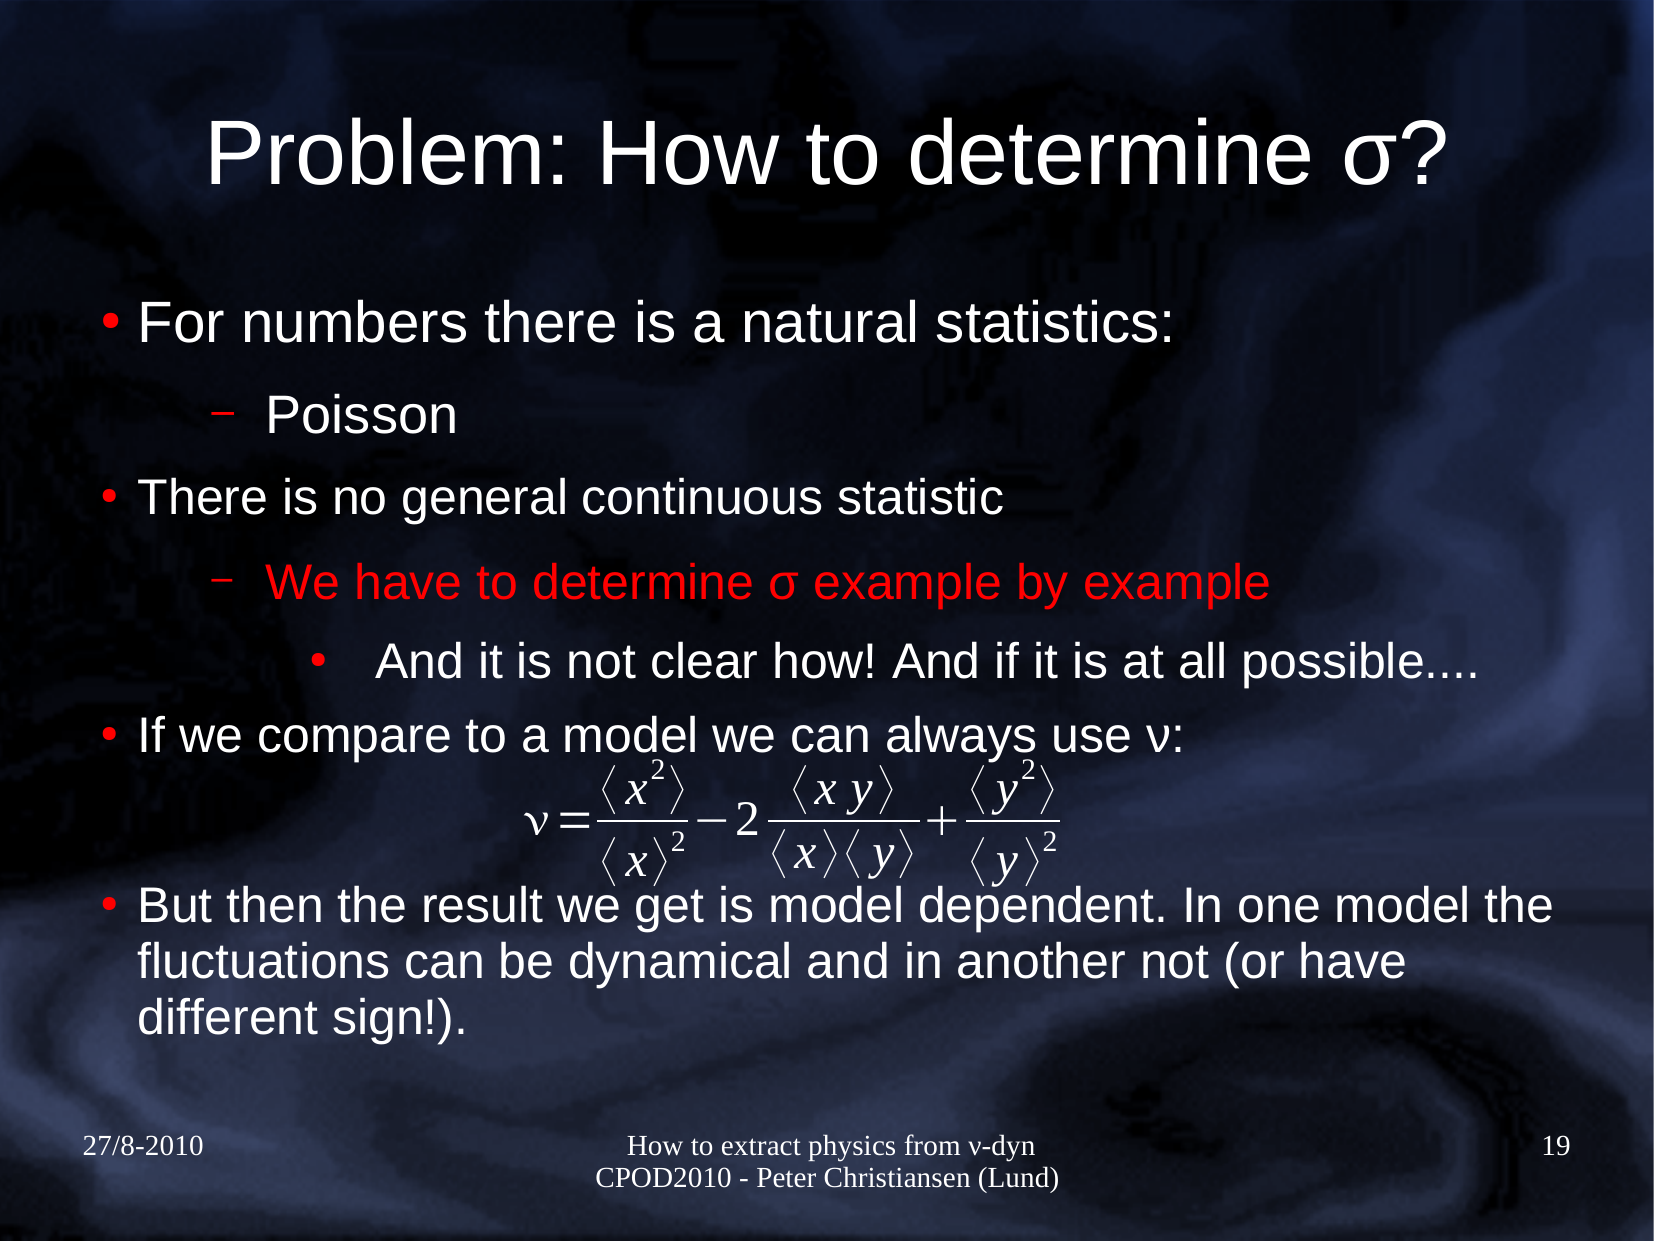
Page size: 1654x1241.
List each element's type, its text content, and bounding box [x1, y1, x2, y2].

list For numbers there is a natural statistics: Poisson There is no general continuous statistic We have to determine σ example by example And it is not clear how! And if it is at all possible.... If we compare to a model we can always use ν: But then the result we get is model dependent. In one model the fluctuations can be dynamical and in another not (or have different sign!). [82, 290, 1571, 1115]
title Problem: How to determine σ? [82, 49, 1571, 257]
picture [0, 0, 1654, 1241]
chart [517, 752, 1069, 889]
